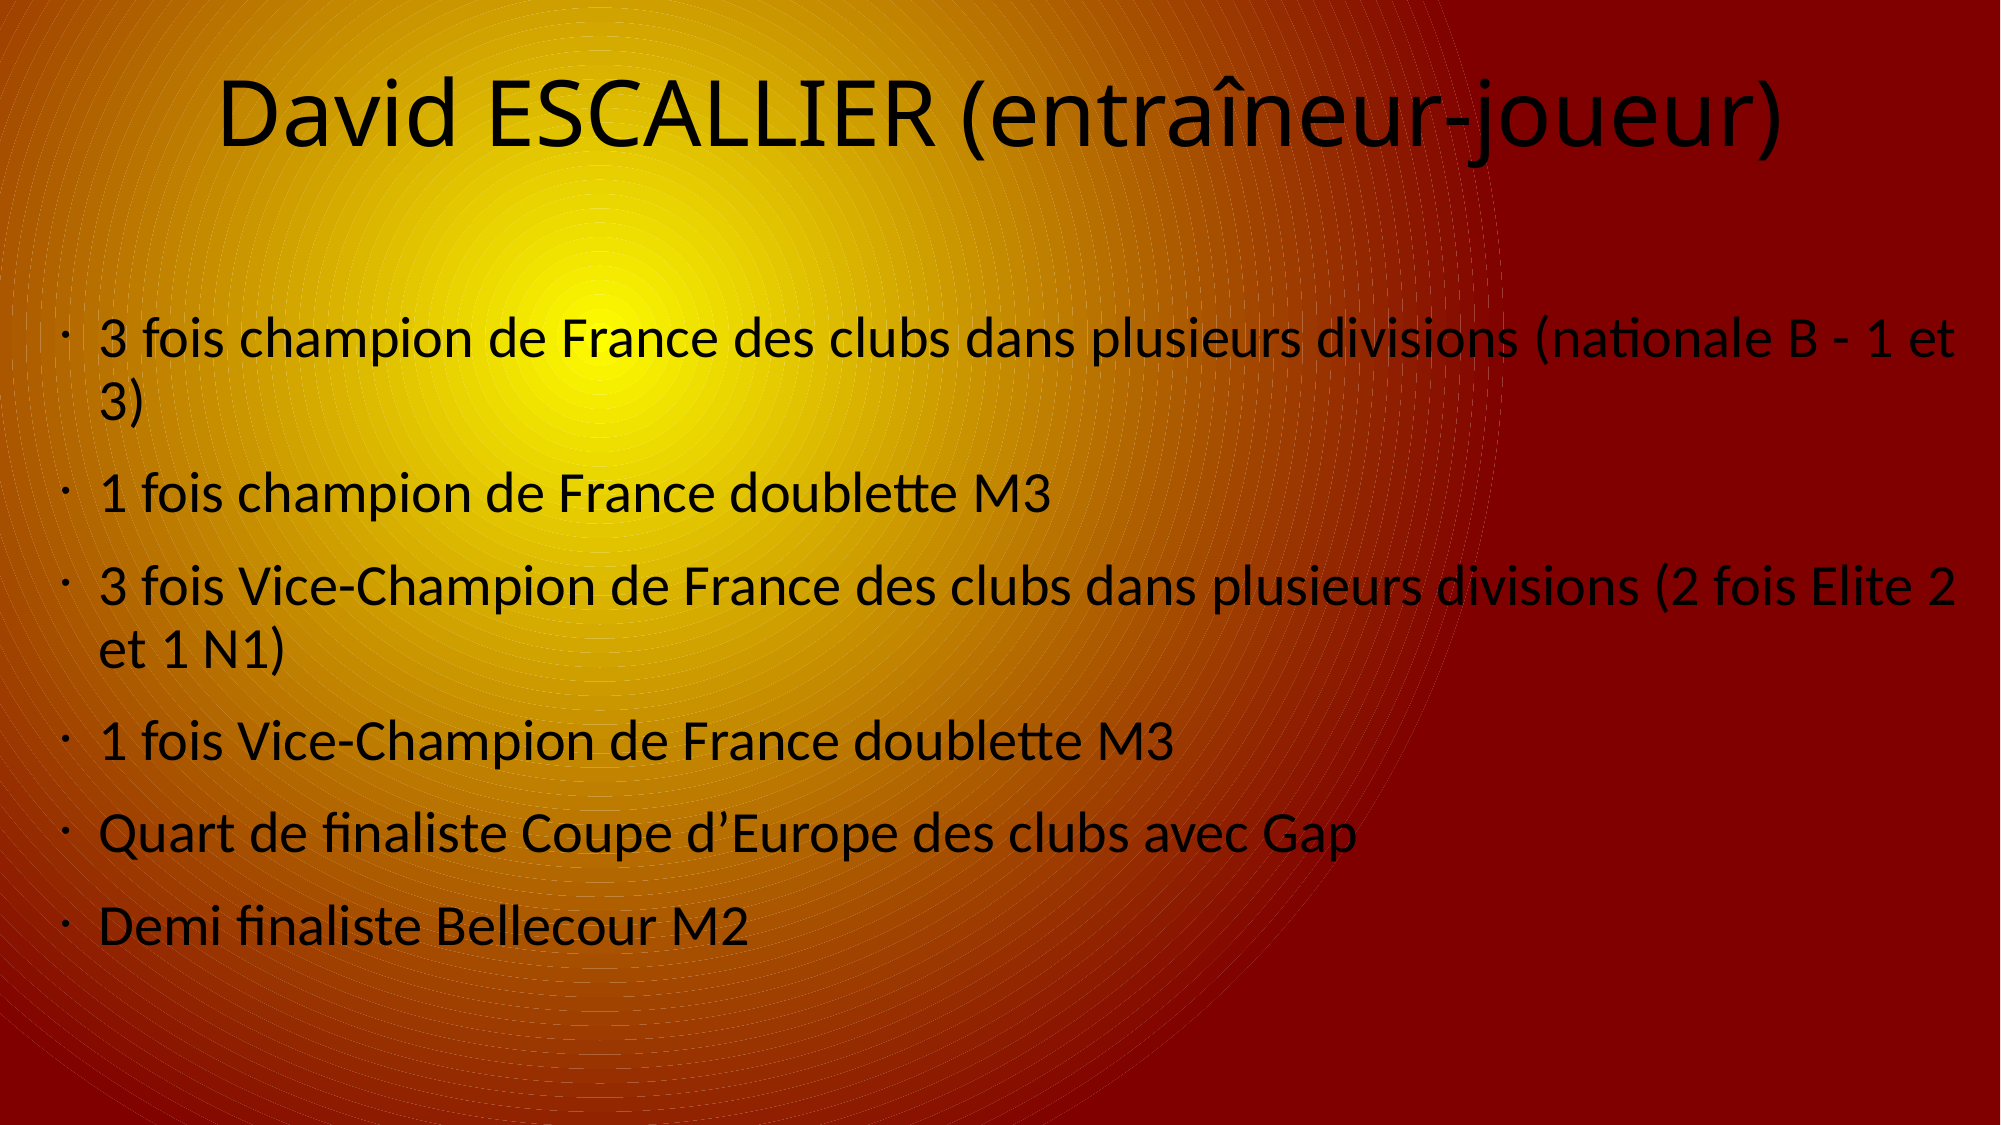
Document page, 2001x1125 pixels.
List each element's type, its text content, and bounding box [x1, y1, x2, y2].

title David ESCALLIER (entraîneur-joueur) [137, 59, 1863, 278]
list 3 fois champion de France des clubs dans plusieurs divisions (nationale B - 1 et 3) 1 fois champion de France doublette M3 3 fois Vice-Champion de France des clubs dans plusieurs divisions (2 fois Elite 2 et 1 N1) 1 fois Vice-Champion de France doublette M3 Quart de finaliste Coupe d’Europe des clubs avec Gap Demi finaliste Bellecour M2 [46, 299, 1973, 1014]
